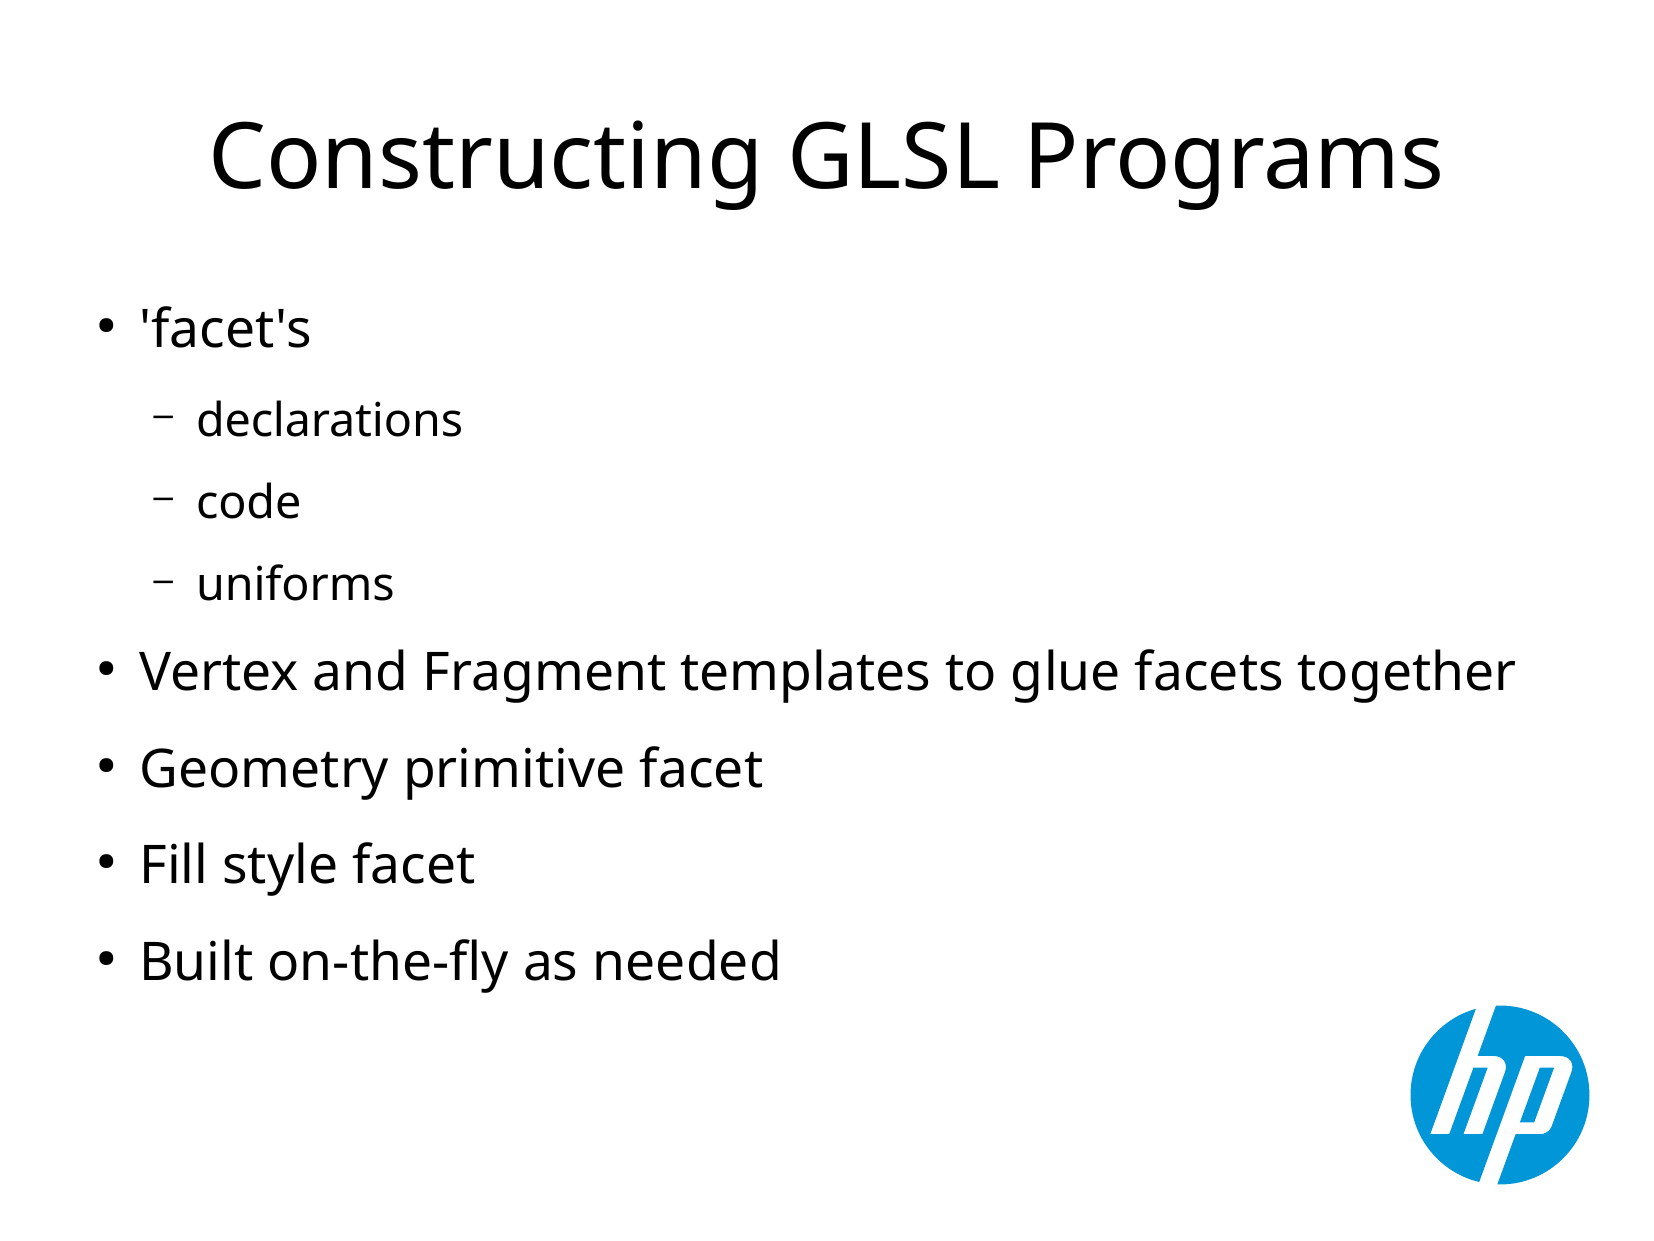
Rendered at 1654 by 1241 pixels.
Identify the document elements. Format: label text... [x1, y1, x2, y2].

title Constructing GLSL Programs [82, 49, 1571, 257]
list 'facet's declarations code uniforms Vertex and Fragment templates to glue facets together Geometry primitive facet Fill style facet Built on-the-fly as needed [82, 290, 1571, 1010]
